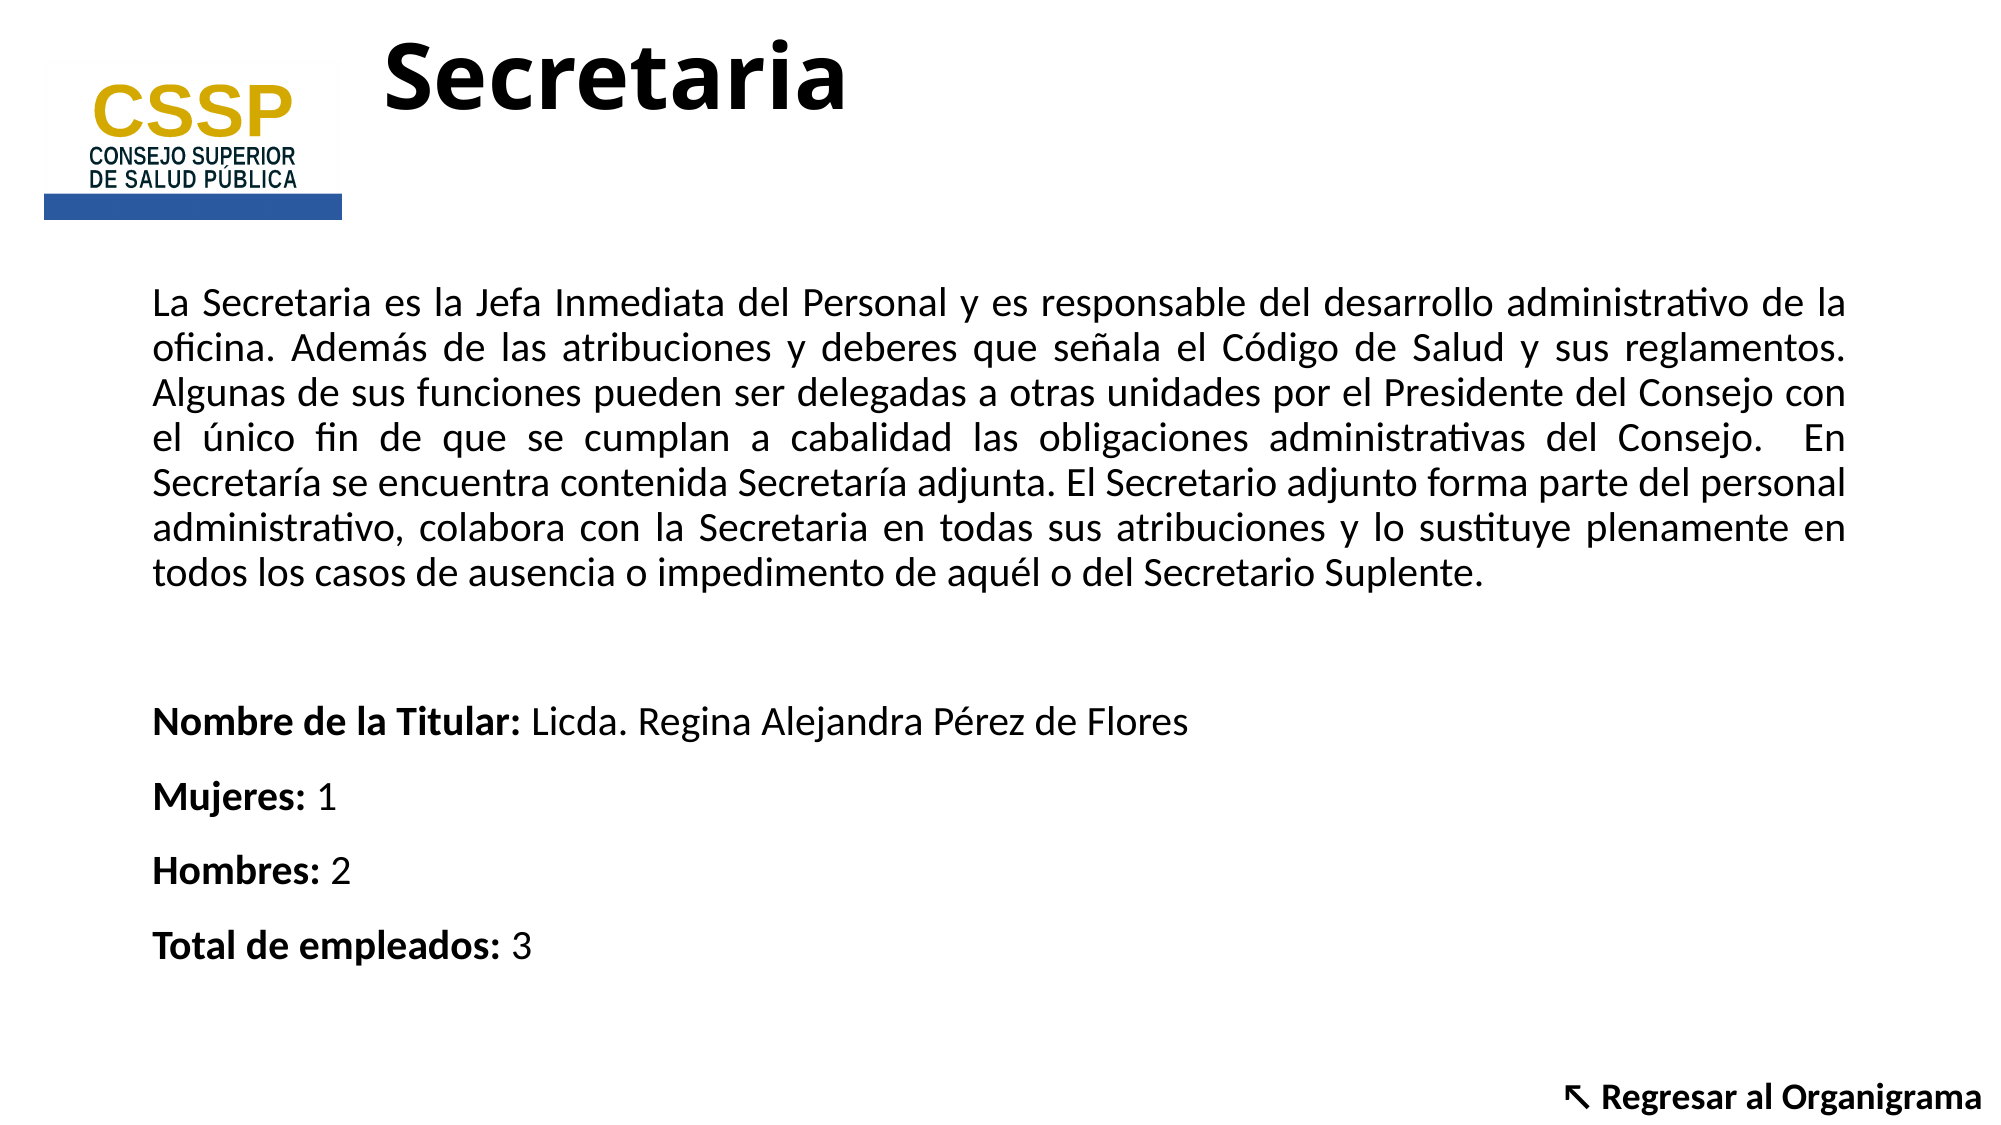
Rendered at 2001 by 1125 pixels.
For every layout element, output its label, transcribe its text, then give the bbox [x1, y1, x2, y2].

title Secretaria [368, 22, 1863, 241]
text_box ↖ Regresar al Organigrama [1546, 1064, 1999, 1125]
list La Secretaria es la Jefa Inmediata del Personal y es responsable del desarrollo administrativo de la oficina. Además de las atribuciones y deberes que señala el Código de Salud y sus reglamentos. Algunas de sus funciones pueden ser delegadas a otras unidades por el Presidente del Consejo con el único fin de que se cumplan a cabalidad las obligaciones administrativas del Consejo. En Secretaría se encuentra contenida Secretaría adjunta. El Secretario adjunto forma parte del personal administrativo, colabora con la Secretaria en todas sus atribuciones y lo sustituye plenamente en todos los casos de ausencia o impedimento de aquél o del Secretario Suplente. Nombre de la Titular: Licda. Regina Alejandra Pérez de Flores Mujeres: 1 Hombres: 2 Total de empleados: 3 [137, 273, 1863, 1066]
picture [44, 61, 342, 220]
